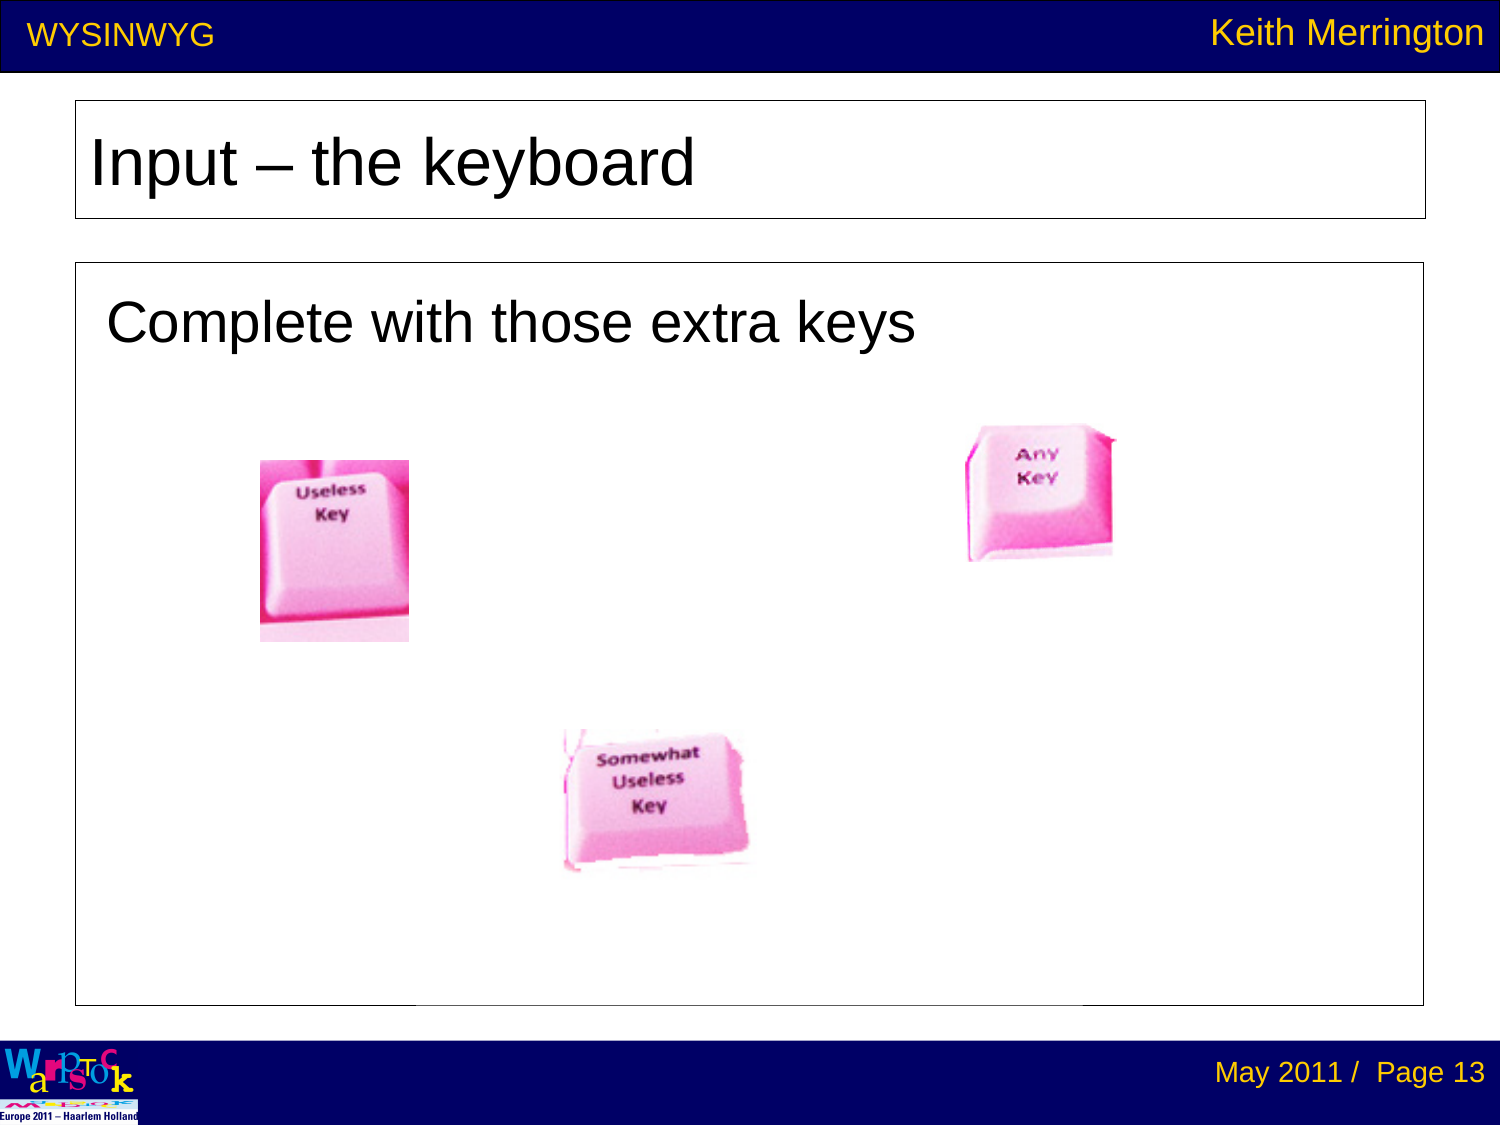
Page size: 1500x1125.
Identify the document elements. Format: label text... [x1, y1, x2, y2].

title Input – the keyboard [75, 100, 1426, 219]
picture [527, 729, 757, 890]
list Complete with those extra keys [75, 262, 1424, 1006]
picture [965, 423, 1117, 562]
chart [260, 460, 409, 642]
picture [0, 1042, 138, 1125]
